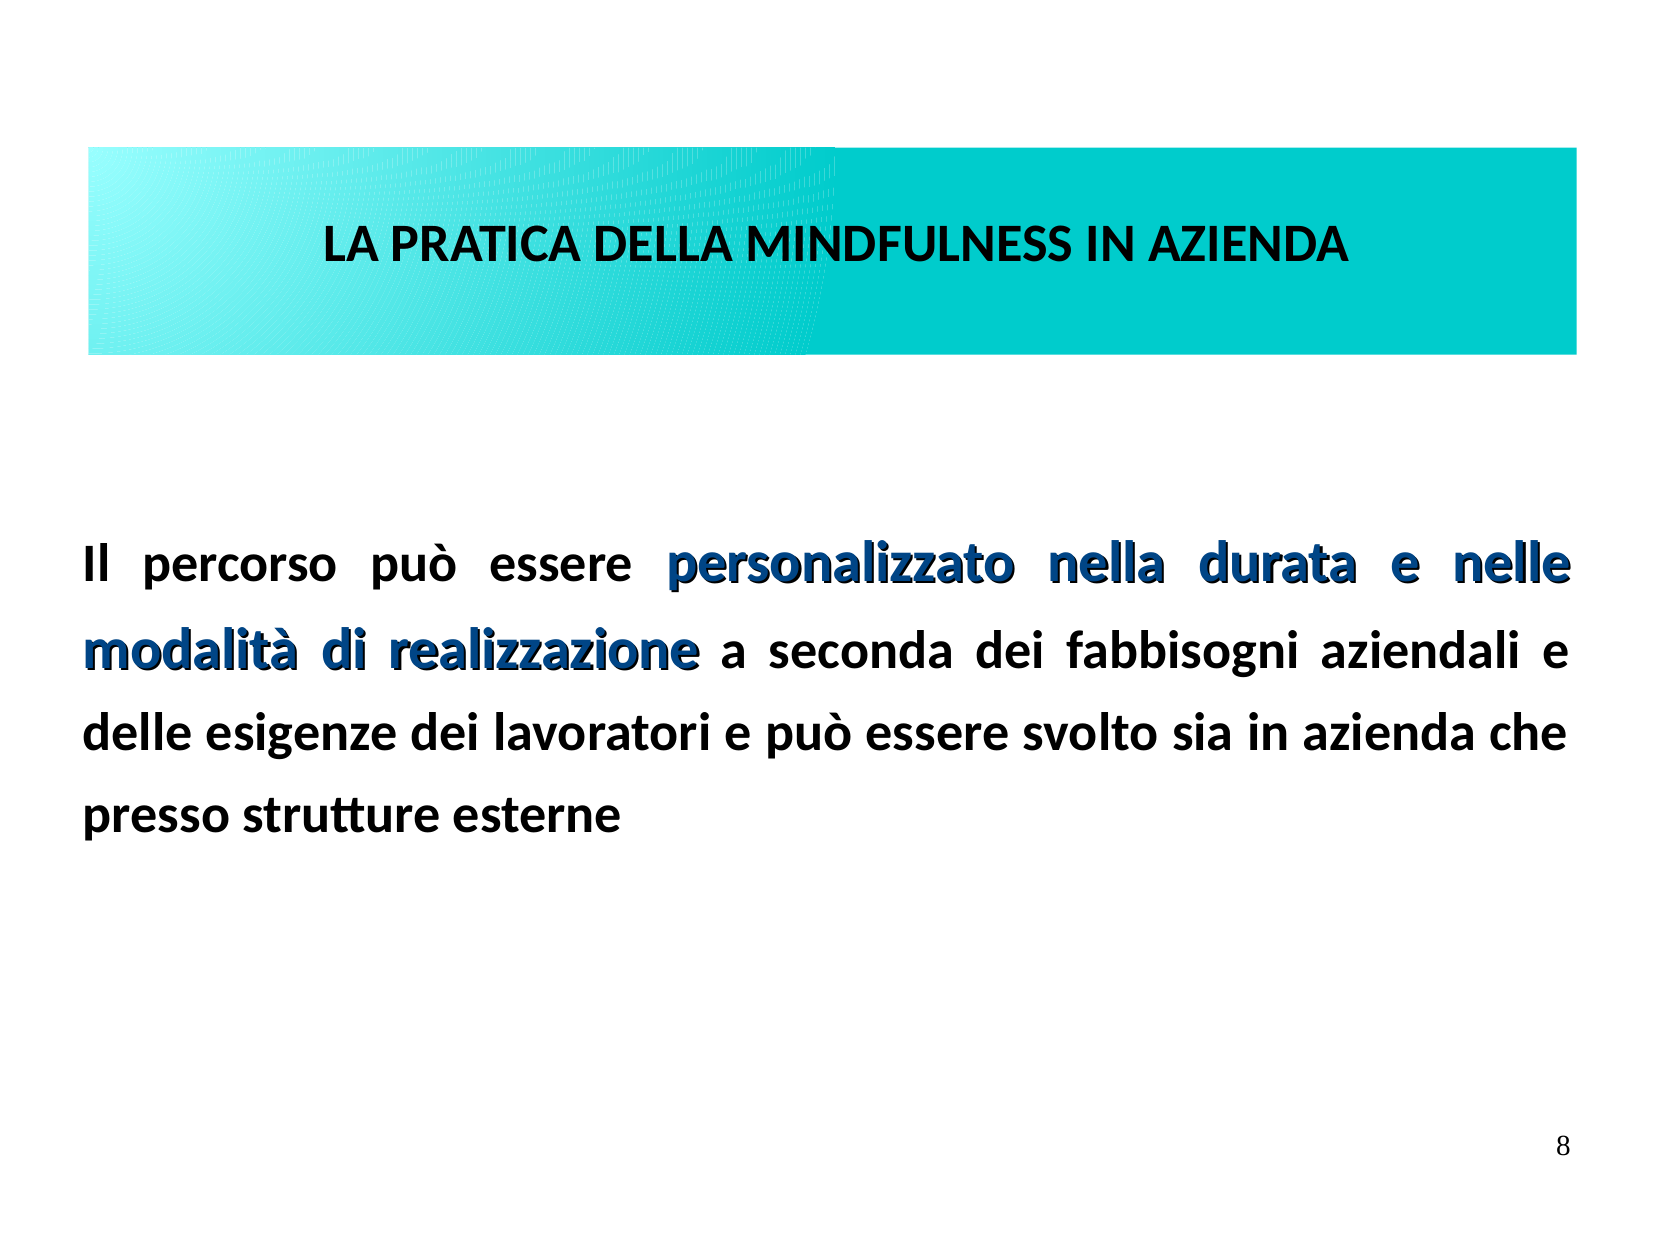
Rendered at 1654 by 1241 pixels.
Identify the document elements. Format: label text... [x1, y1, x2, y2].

title LA PRATICA DELLA MINDFULNESS IN AZIENDA [88, 147, 1577, 355]
subtitle Il percorso può essere personalizzato nella durata e nelle modalità di realizzazione a seconda dei fabbisogni aziendali e delle esigenze dei lavoratori e può essere svolto sia in azienda che presso strutture esterne [82, 240, 1571, 1060]
